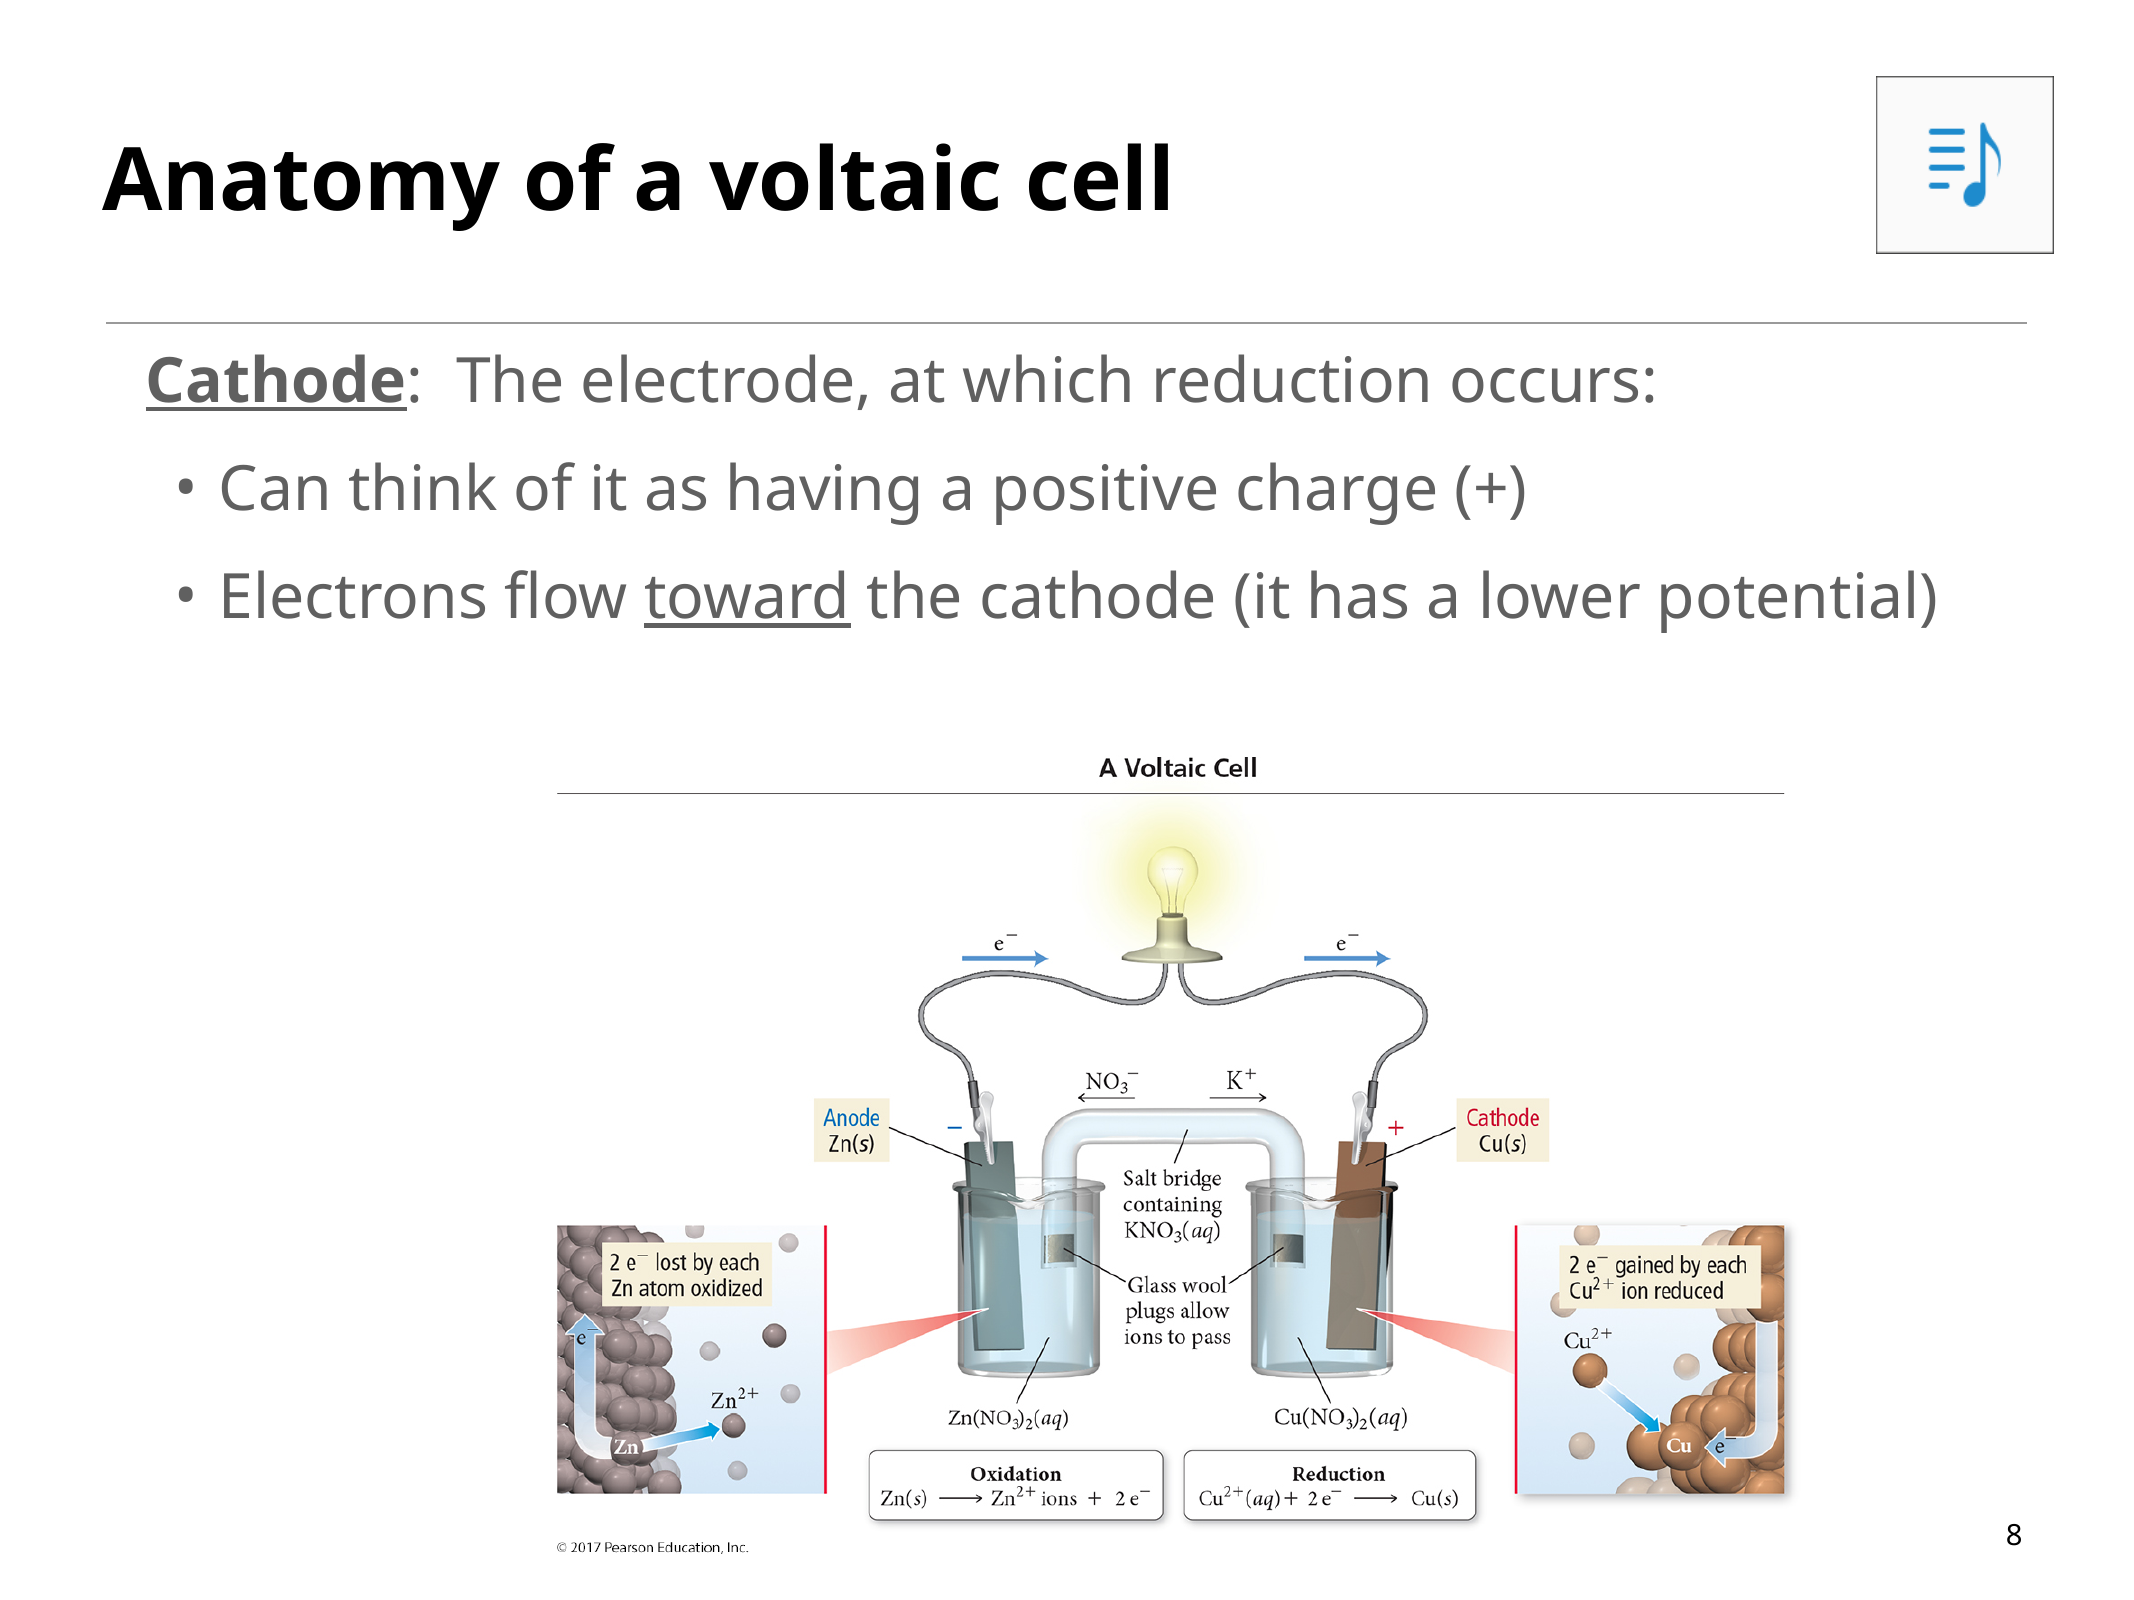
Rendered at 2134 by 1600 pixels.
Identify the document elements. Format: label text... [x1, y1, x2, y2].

title Anatomy of a voltaic cell [93, 6, 2040, 237]
list Cathode: The electrode, at which reduction occurs: Can think of it as having a positive charge (+) Electrons flow toward the cathode (it has a lower potential) [93, 331, 2040, 856]
picture [547, 747, 1810, 1561]
text_box [1875, 75, 2056, 256]
